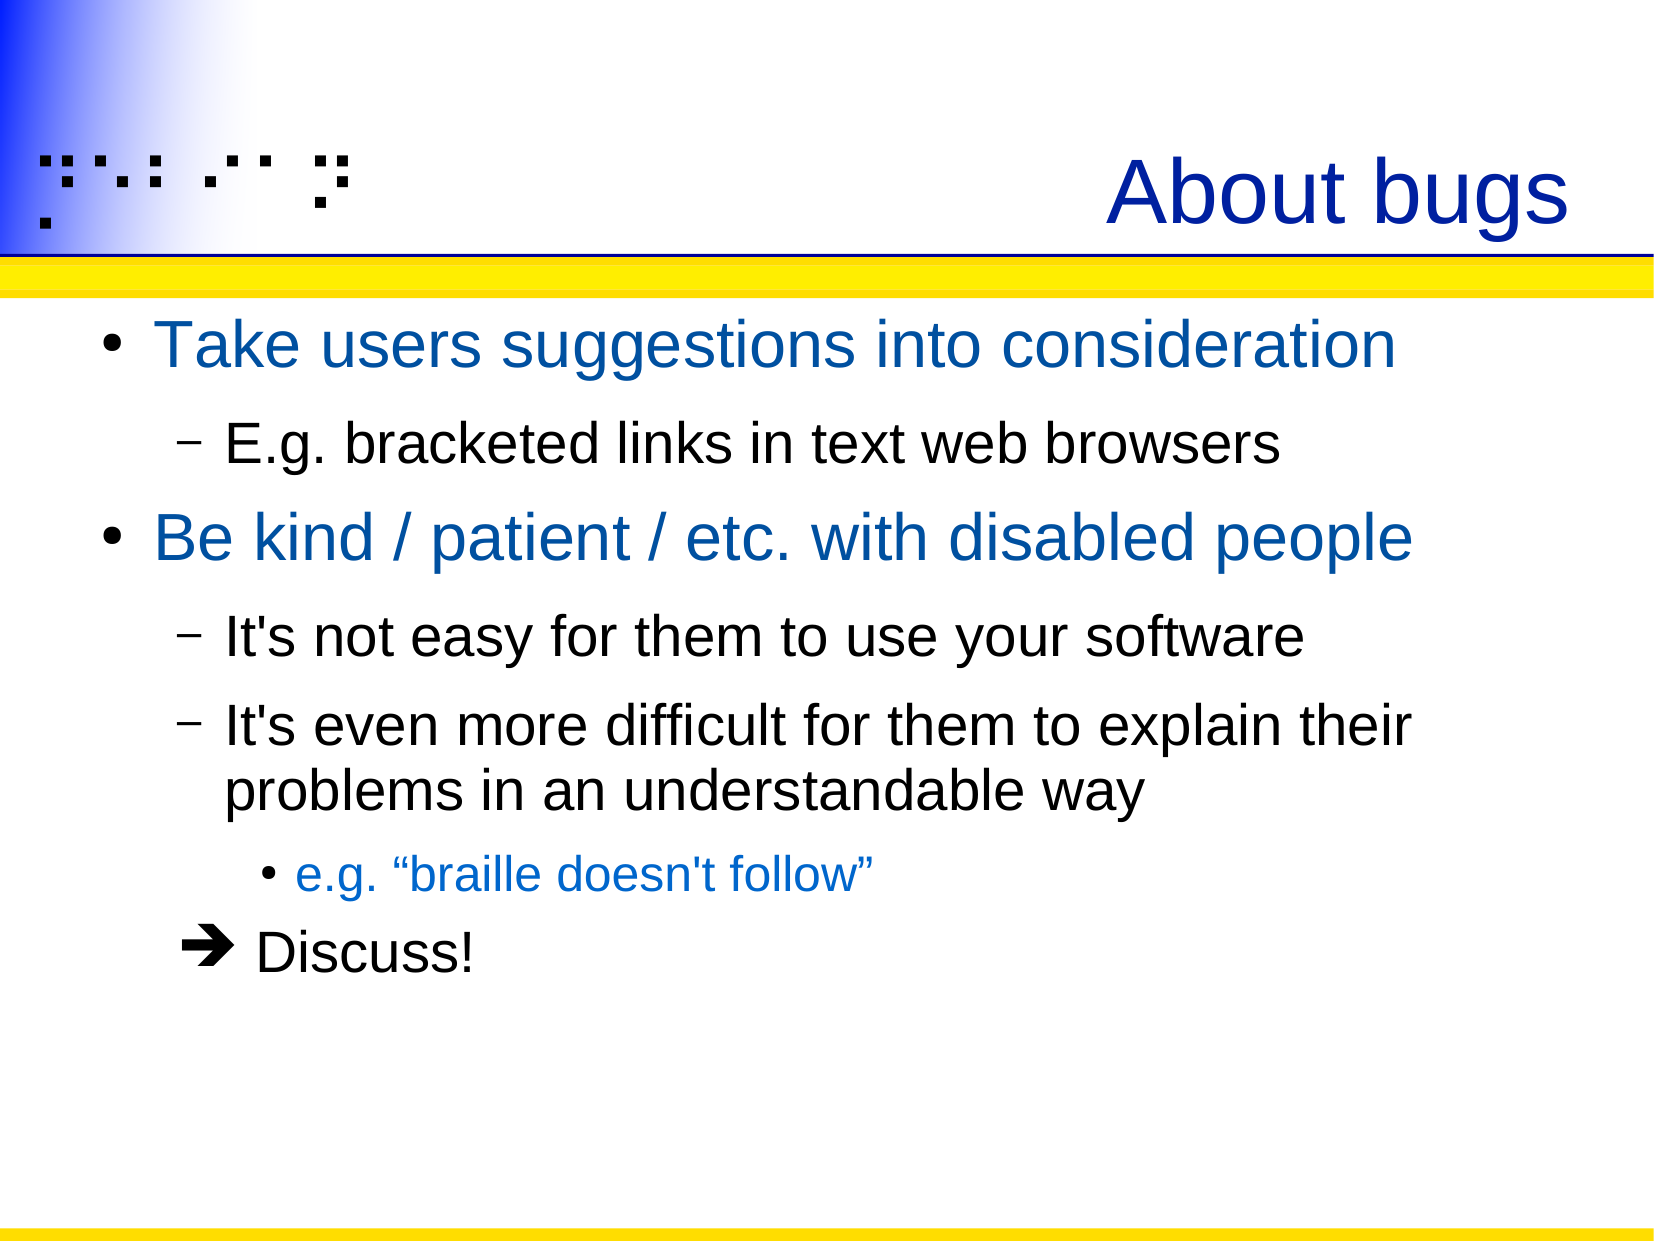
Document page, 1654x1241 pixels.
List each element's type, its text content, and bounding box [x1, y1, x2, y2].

title About bugs [372, 134, 1571, 250]
list Take users suggestions into consideration E.g. bracketed links in text web browsers Be kind / patient / etc. with disabled people It's not easy for them to use your software It's even more difficult for them to explain their problems in an understandable way e.g. “braille doesn't follow” Discuss! [82, 307, 1571, 1111]
